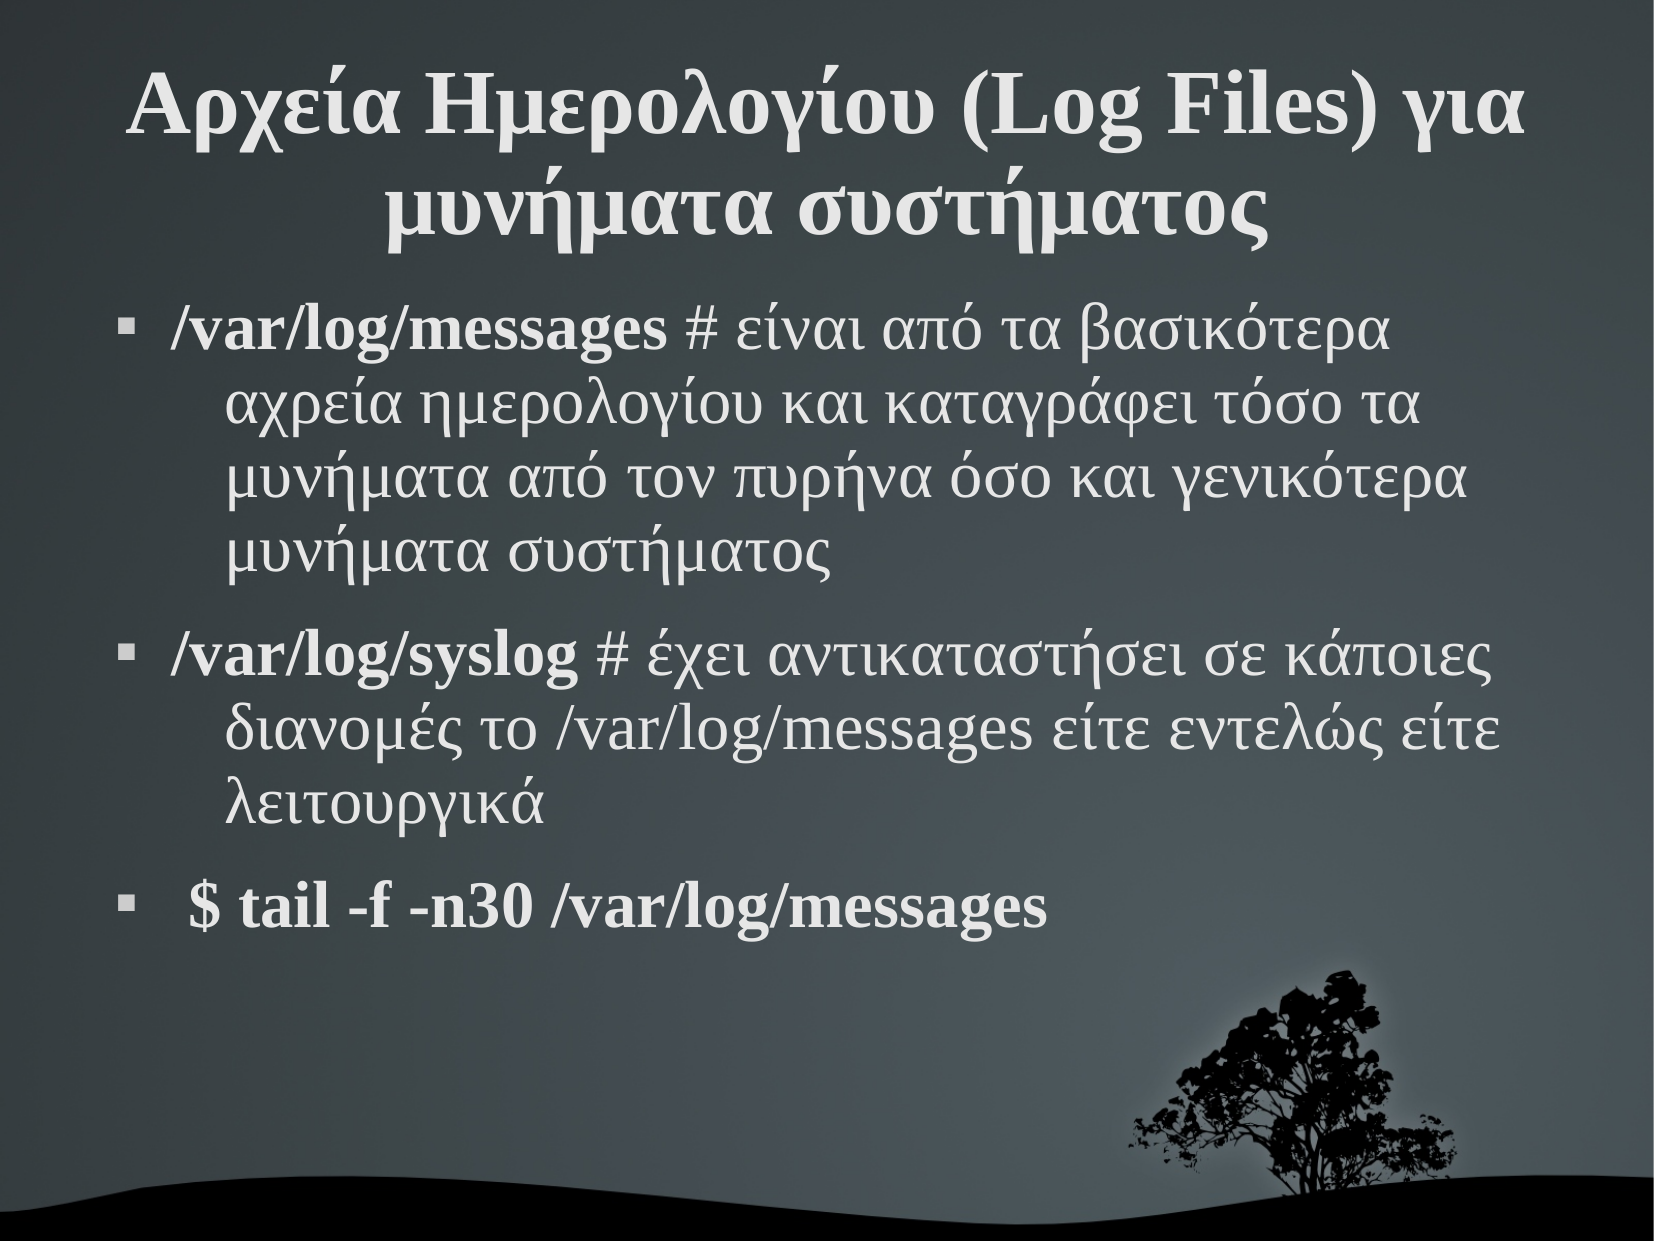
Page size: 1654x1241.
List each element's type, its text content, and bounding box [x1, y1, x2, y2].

list /var/log/messages # είναι από τα βασικότερα αχρεία ημερολογίου και καταγράφει τόσο τα μυνήματα από τον πυρήνα όσο και γενικότερα μυνήματα συστήματος /var/log/syslog # έχει αντικαταστήσει σε κάποιες διανομές το /var/log/messages είτε εντελώς είτε λειτουργικά $ tail -f -n30 /var/log/messages [82, 290, 1571, 1109]
picture [0, 0, 1654, 1241]
title Αρχεία Ημερολογίου (Log Files) για μυνήματα συστήματος [82, 33, 1571, 273]
